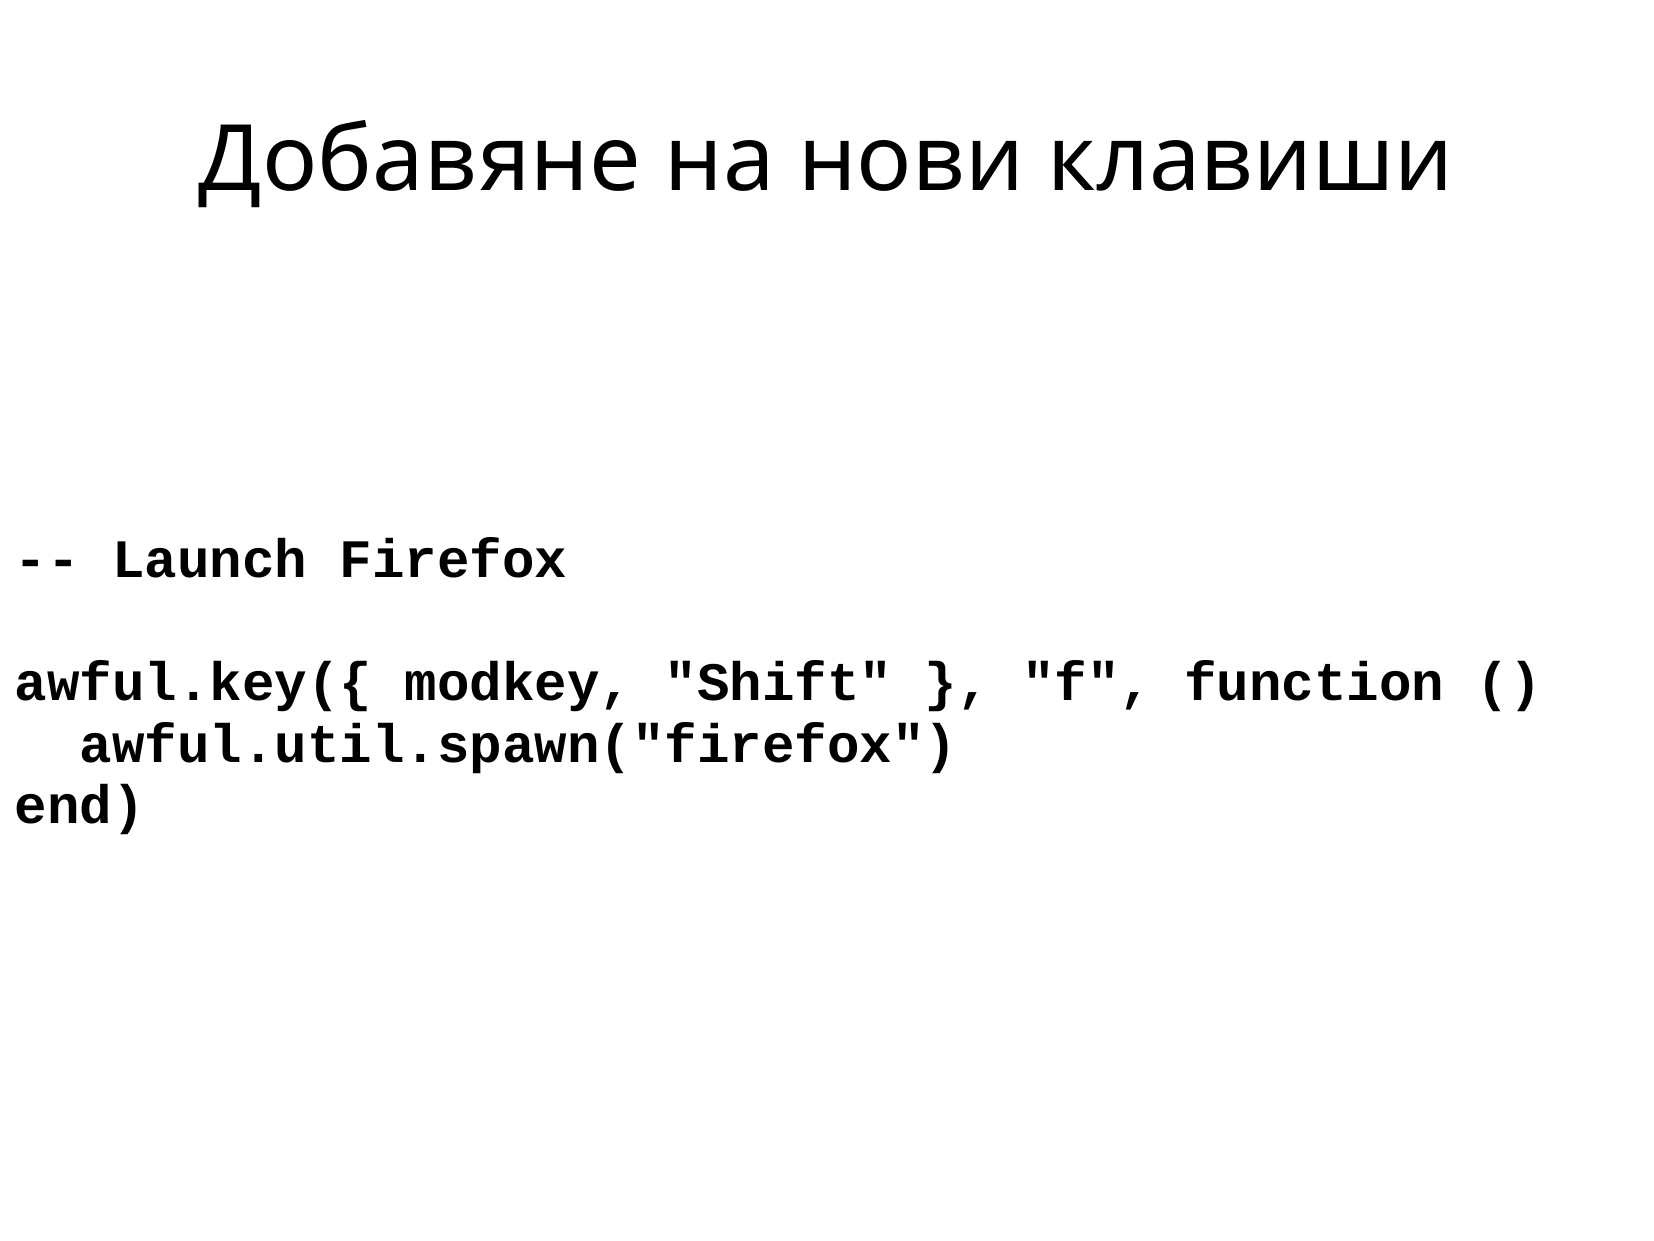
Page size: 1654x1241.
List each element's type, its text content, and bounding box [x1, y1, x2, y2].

title Добавяне на нови клавиши [0, 0, 1654, 311]
text_box -- Launch Firefox awful.key({ modkey, "Shift" }, "f", function () awful.util.spawn("firefox") end) [0, 525, 1654, 992]
